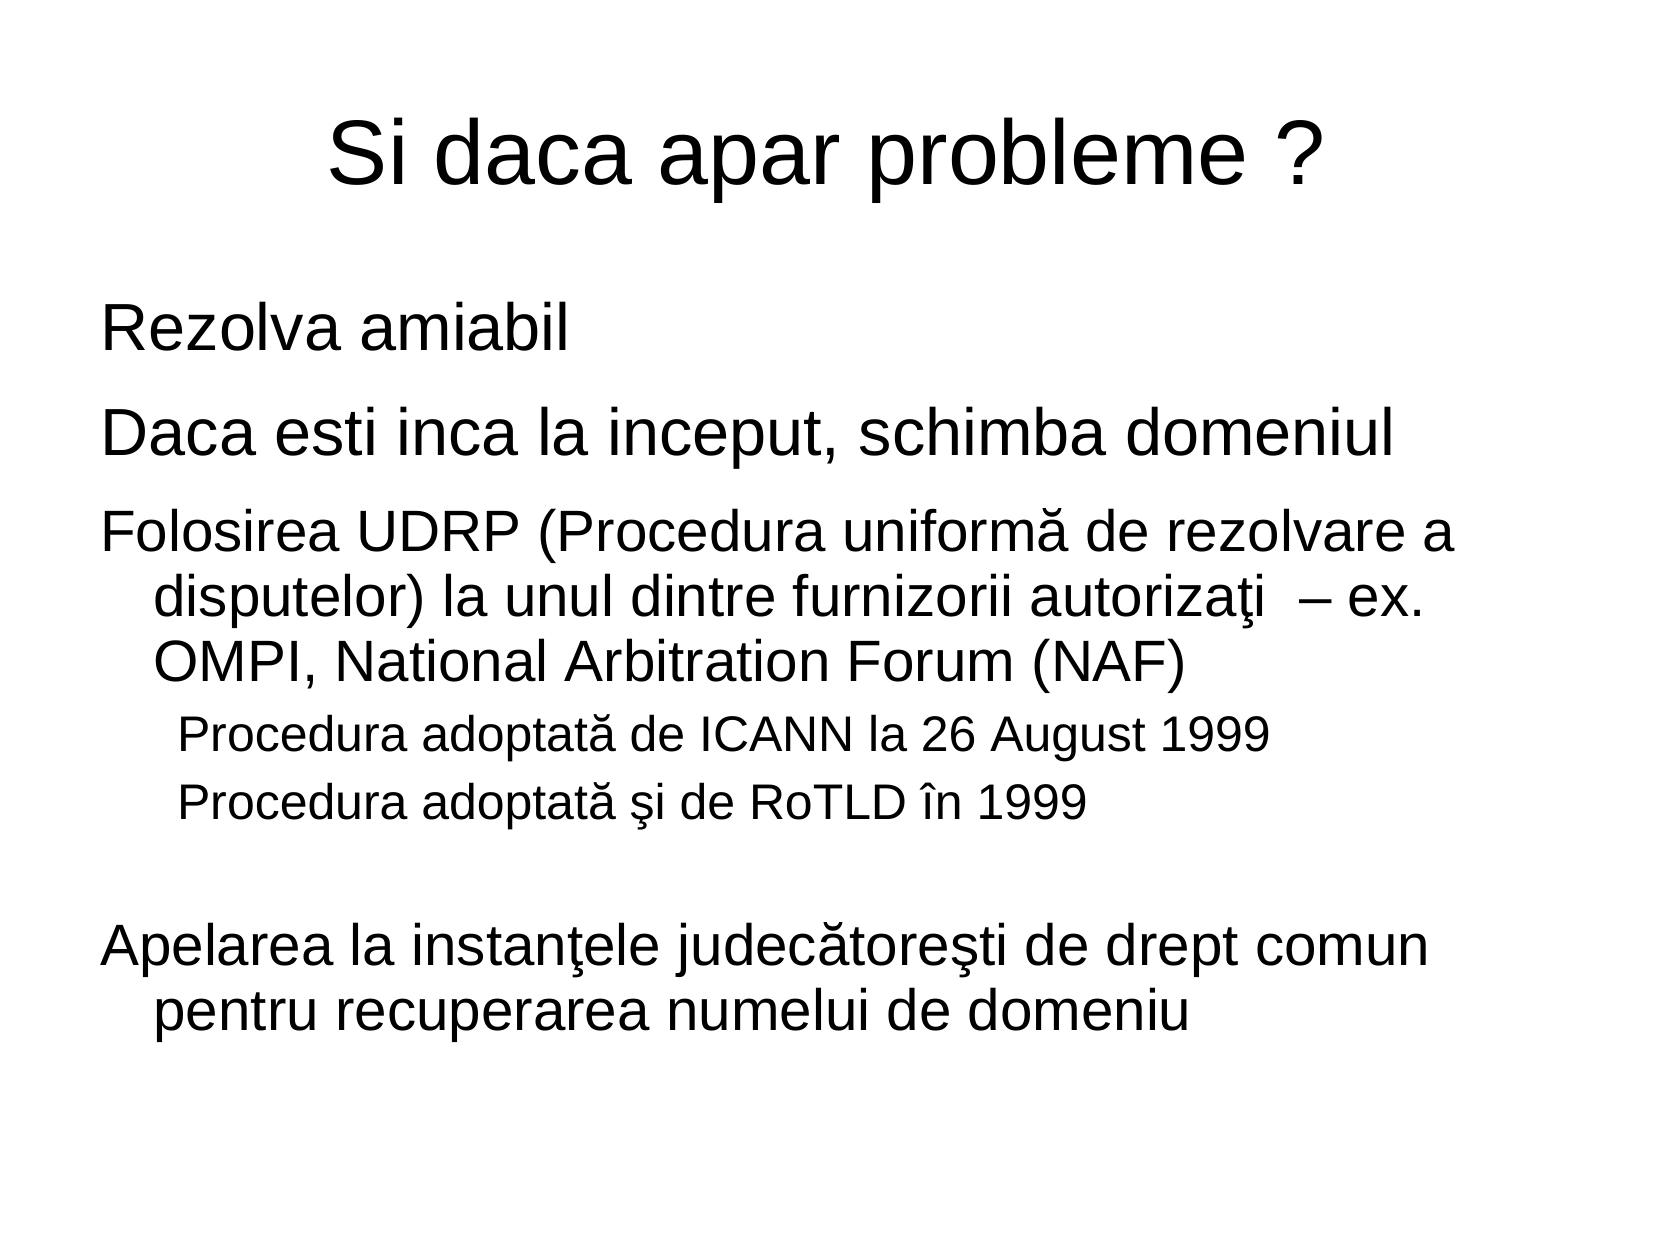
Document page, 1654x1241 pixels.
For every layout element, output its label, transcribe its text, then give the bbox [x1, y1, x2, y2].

title Si daca apar probleme ? [82, 49, 1571, 257]
list Rezolva amiabil Daca esti inca la inceput, schimba domeniul Folosirea UDRP (Procedura uniformă de rezolvare a disputelor) la unul dintre furnizorii autorizaţi – ex. OMPI, National Arbitration Forum (NAF) Procedura adoptată de ICANN la 26 August 1999 Procedura adoptată şi de RoTLD în 1999 Apelarea la instanţele judecătoreşti de drept comun pentru recuperarea numelui de domeniu [82, 290, 1571, 1109]
